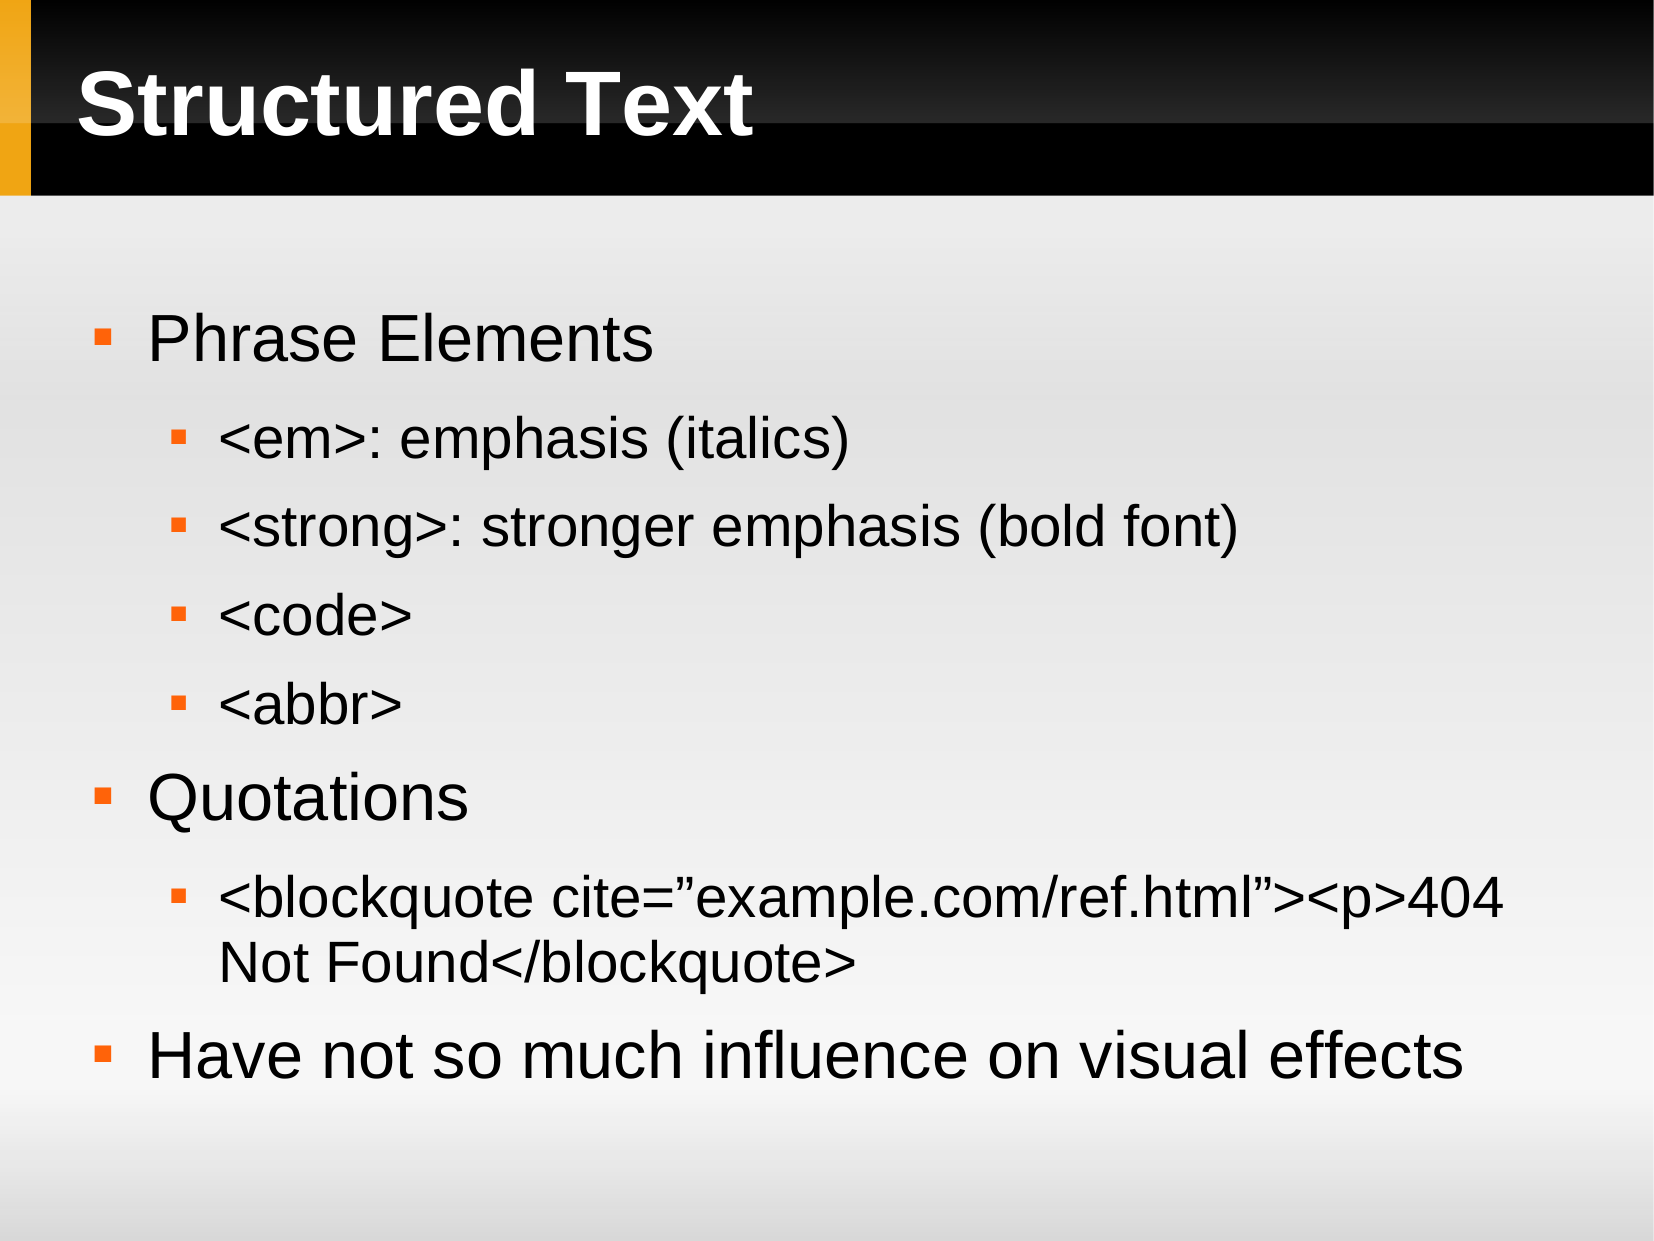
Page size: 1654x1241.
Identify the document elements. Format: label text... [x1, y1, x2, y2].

title Structured Text [76, 0, 1565, 208]
list Phrase Elements <em>: emphasis (italics) <strong>: stronger emphasis (bold font) <code> <abbr> Quotations <blockquote cite=”example.com/ref.html”><p>404 Not Found</blockquote> Have not so much influence on visual effects [76, 301, 1565, 1120]
picture [0, 0, 1654, 1241]
